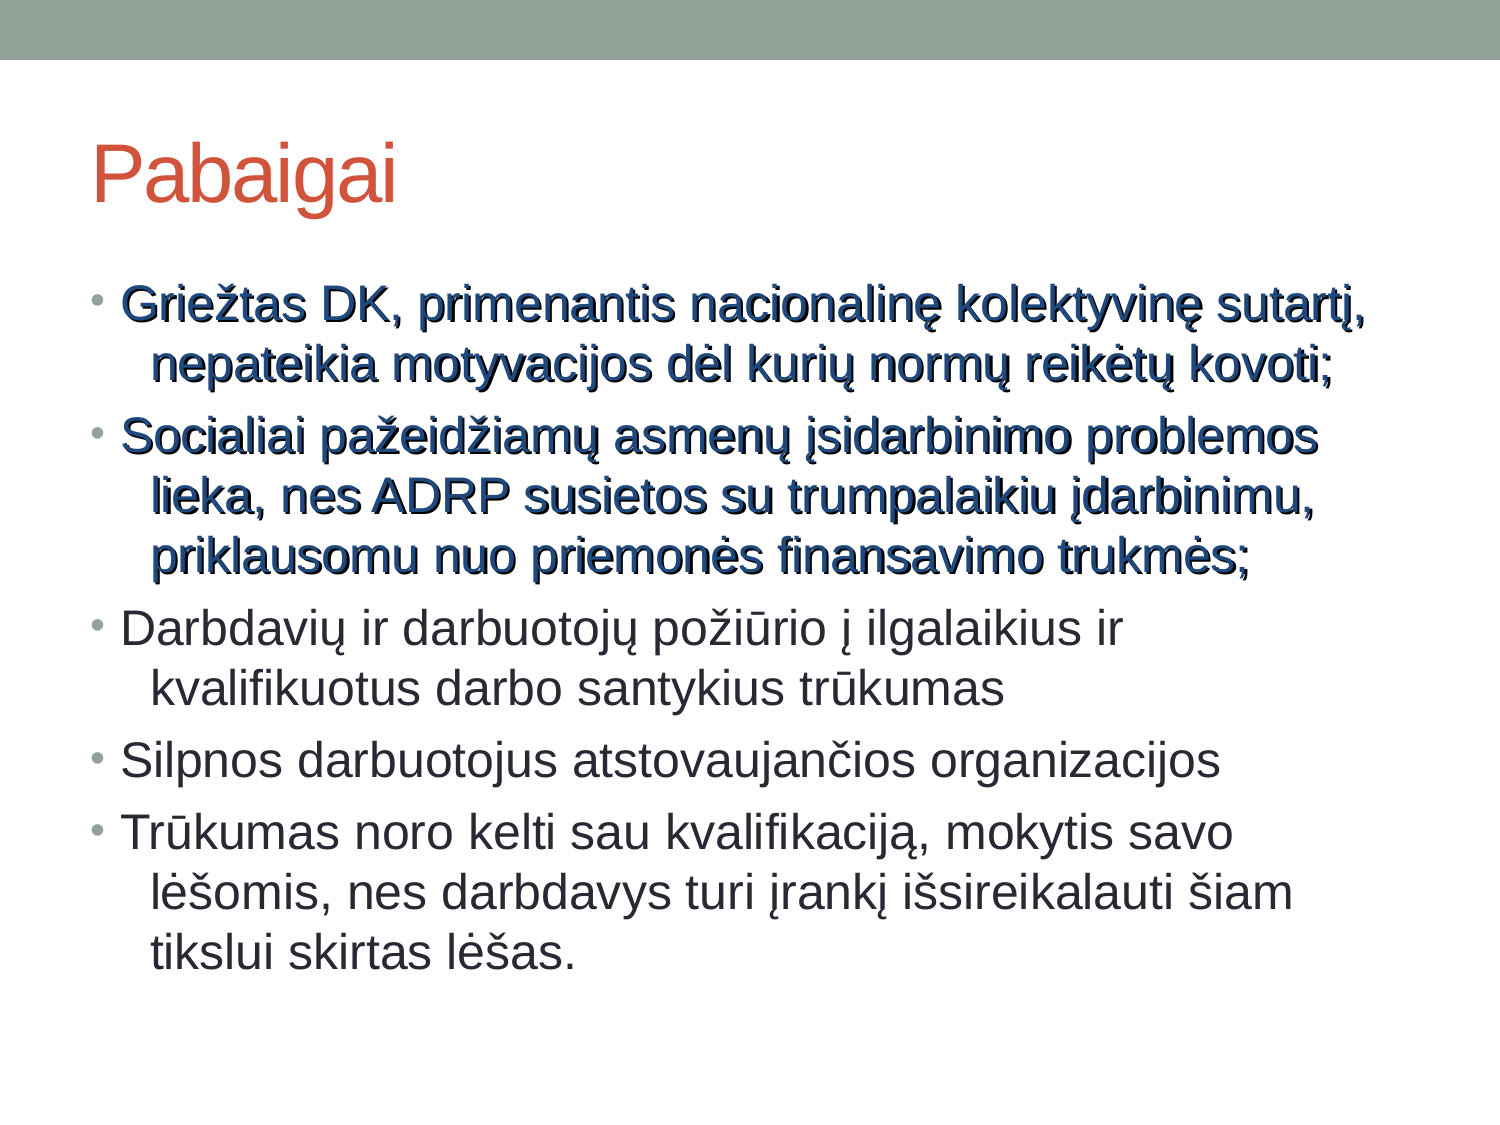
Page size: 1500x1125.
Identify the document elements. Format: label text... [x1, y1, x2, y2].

title Pabaigai [75, 87, 1426, 251]
list Griežtas DK, primenantis nacionalinę kolektyvinę sutartį, nepateikia motyvacijos dėl kurių normų reikėtų kovoti; Socialiai pažeidžiamų asmenų įsidarbinimo problemos lieka, nes ADRP susietos su trumpalaikiu įdarbinimu, priklausomu nuo priemonės finansavimo trukmės; Darbdavių ir darbuotojų požiūrio į ilgalaikius ir kvalifikuotus darbo santykius trūkumas Silpnos darbuotojus atstovaujančios organizacijos Trūkumas noro kelti sau kvalifikaciją, mokytis savo lėšomis, nes darbdavys turi įrankį išsireikalauti šiam tikslui skirtas lėšas. [75, 262, 1426, 1063]
